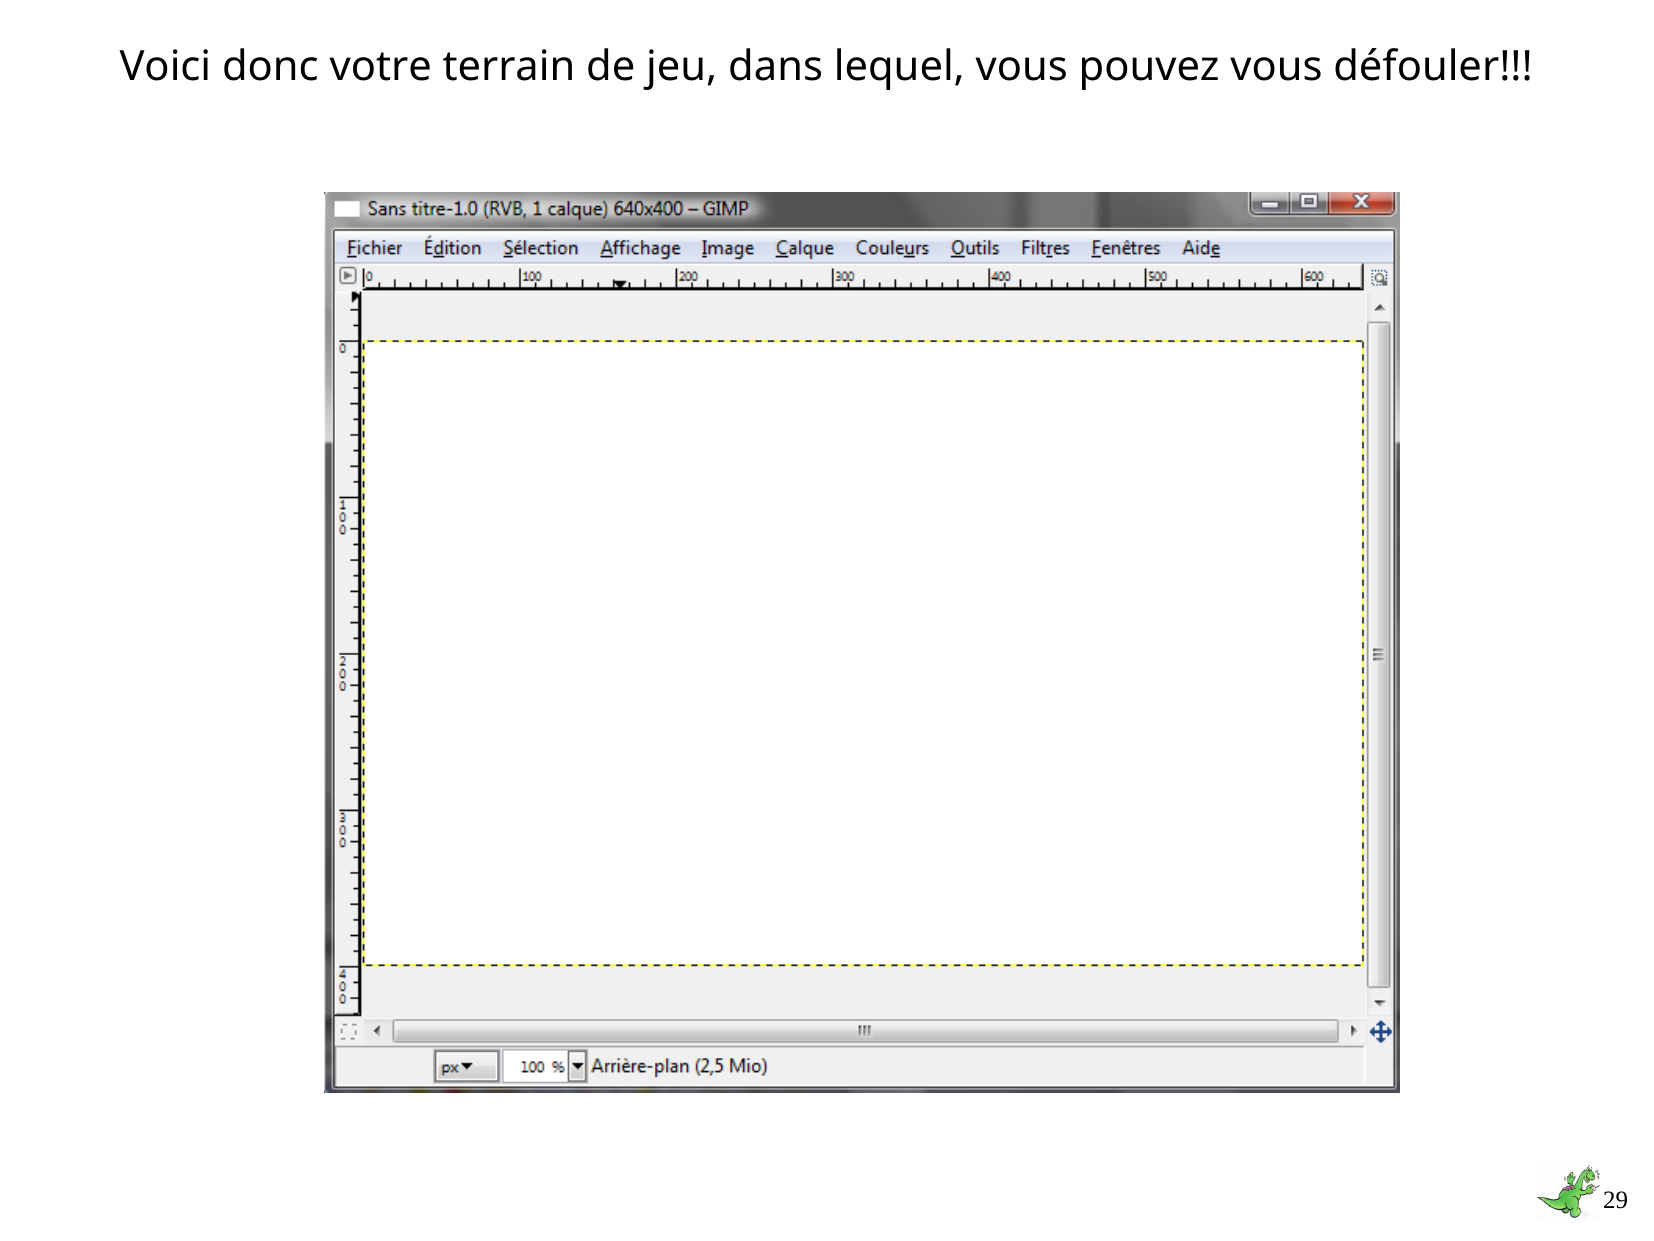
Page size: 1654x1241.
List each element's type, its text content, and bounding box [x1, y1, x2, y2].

picture [324, 192, 1400, 1093]
text_box 29 [1603, 1186, 1632, 1214]
text_box Voici donc votre terrain de jeu, dans lequel, vous pouvez vous défouler!!! [29, 59, 1624, 133]
picture [1536, 1163, 1600, 1220]
